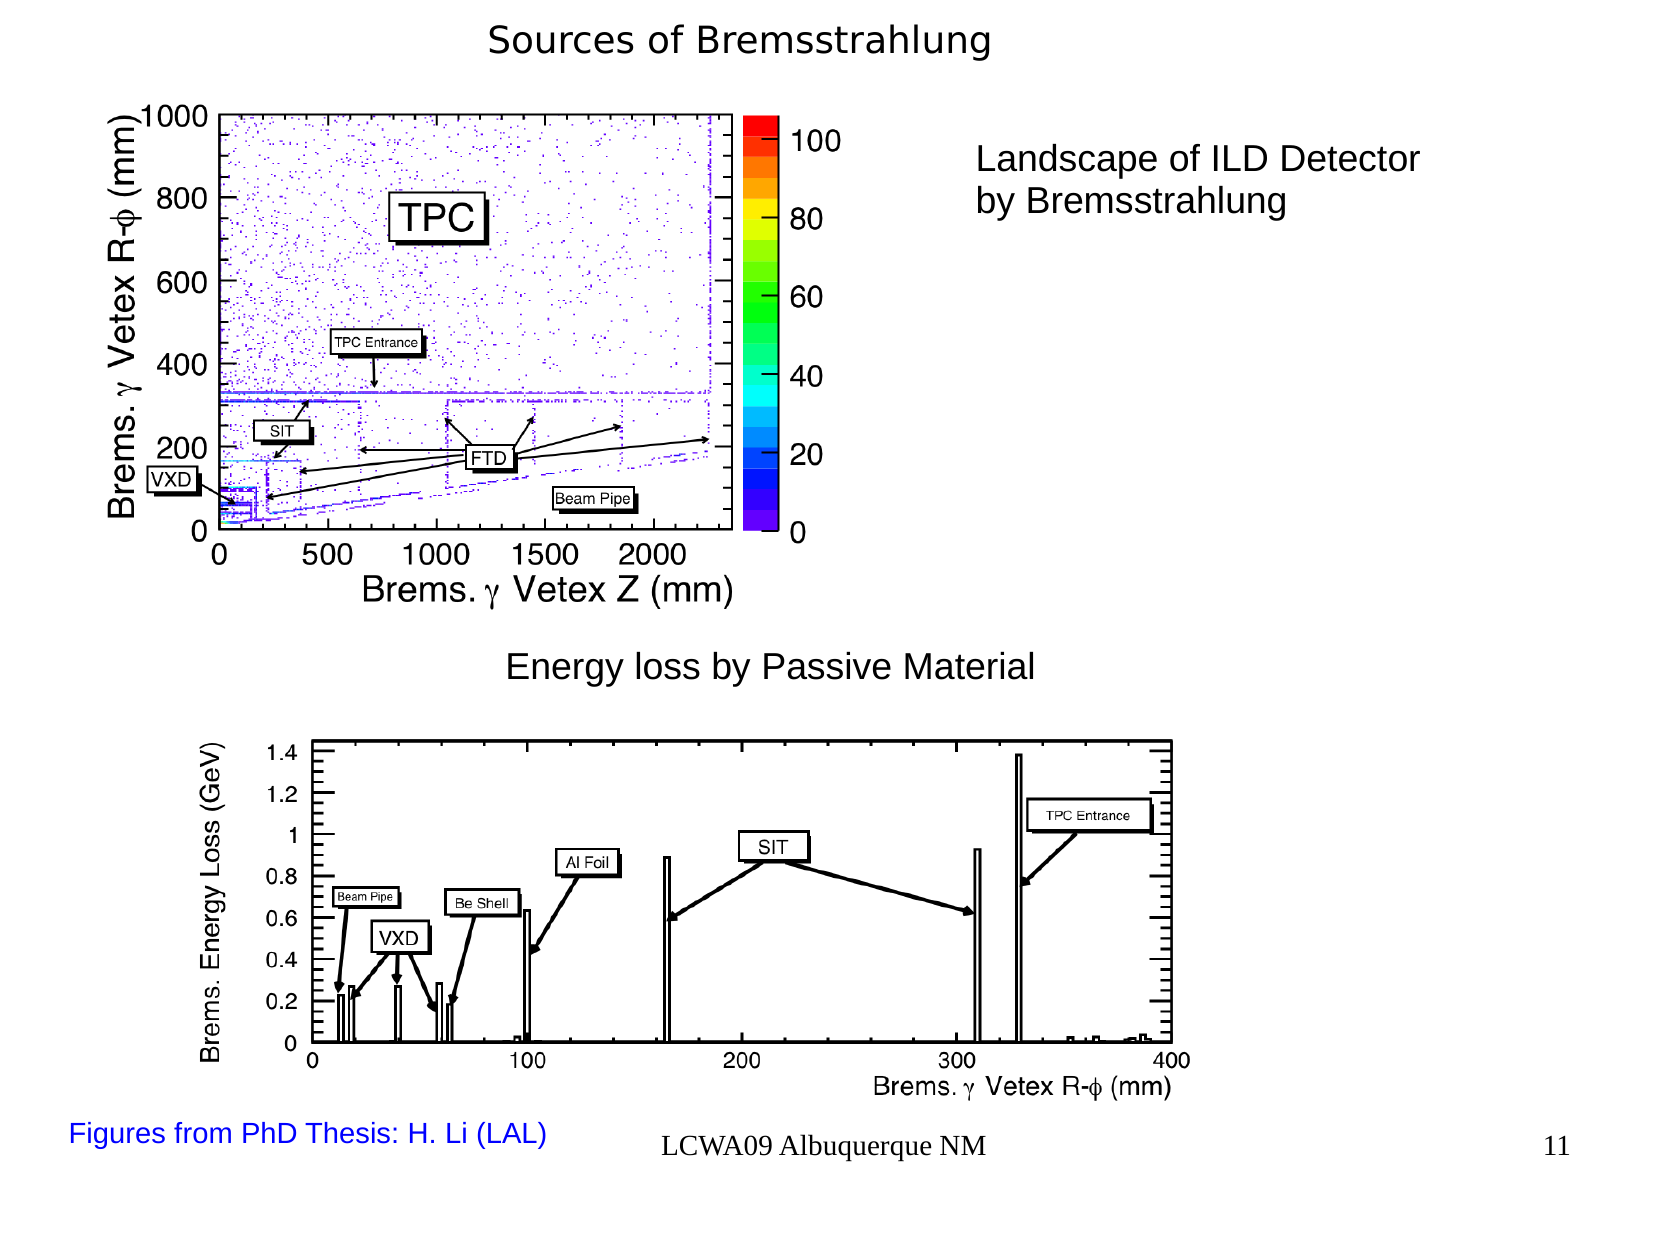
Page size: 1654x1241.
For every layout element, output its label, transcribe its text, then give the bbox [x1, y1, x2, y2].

text_box Landscape of ILD Detector by Bremsstrahlung [960, 129, 1465, 229]
text_box Energy loss by Passive Material [490, 637, 1053, 695]
text_box Figures from PhD Thesis: H. Li (LAL) [53, 1109, 553, 1158]
text_box Sources of Bremsstrahlung [472, 11, 997, 71]
picture [197, 708, 1193, 1115]
picture [88, 70, 863, 630]
